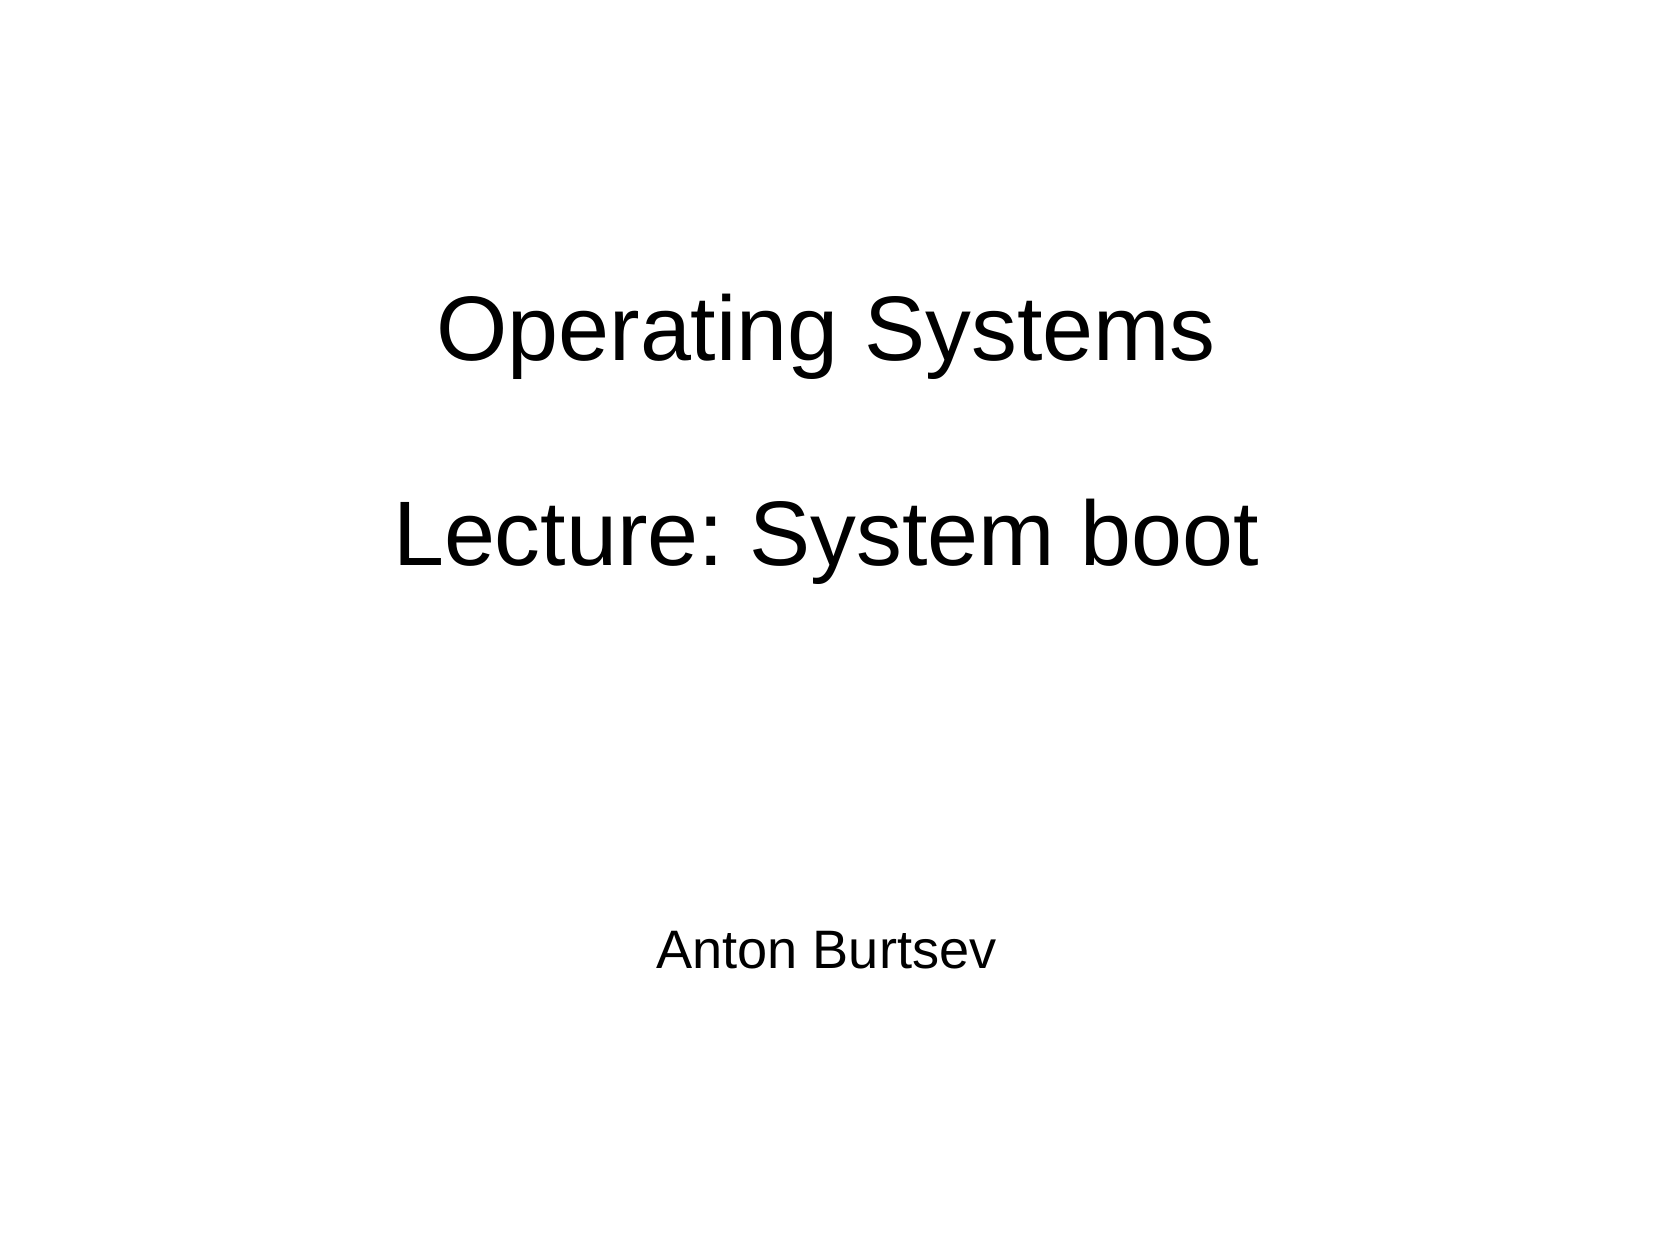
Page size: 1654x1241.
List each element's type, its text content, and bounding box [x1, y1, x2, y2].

title Operating Systems Lecture: System boot [82, 113, 1571, 637]
subtitle Anton Burtsev [82, 637, 1571, 1109]
